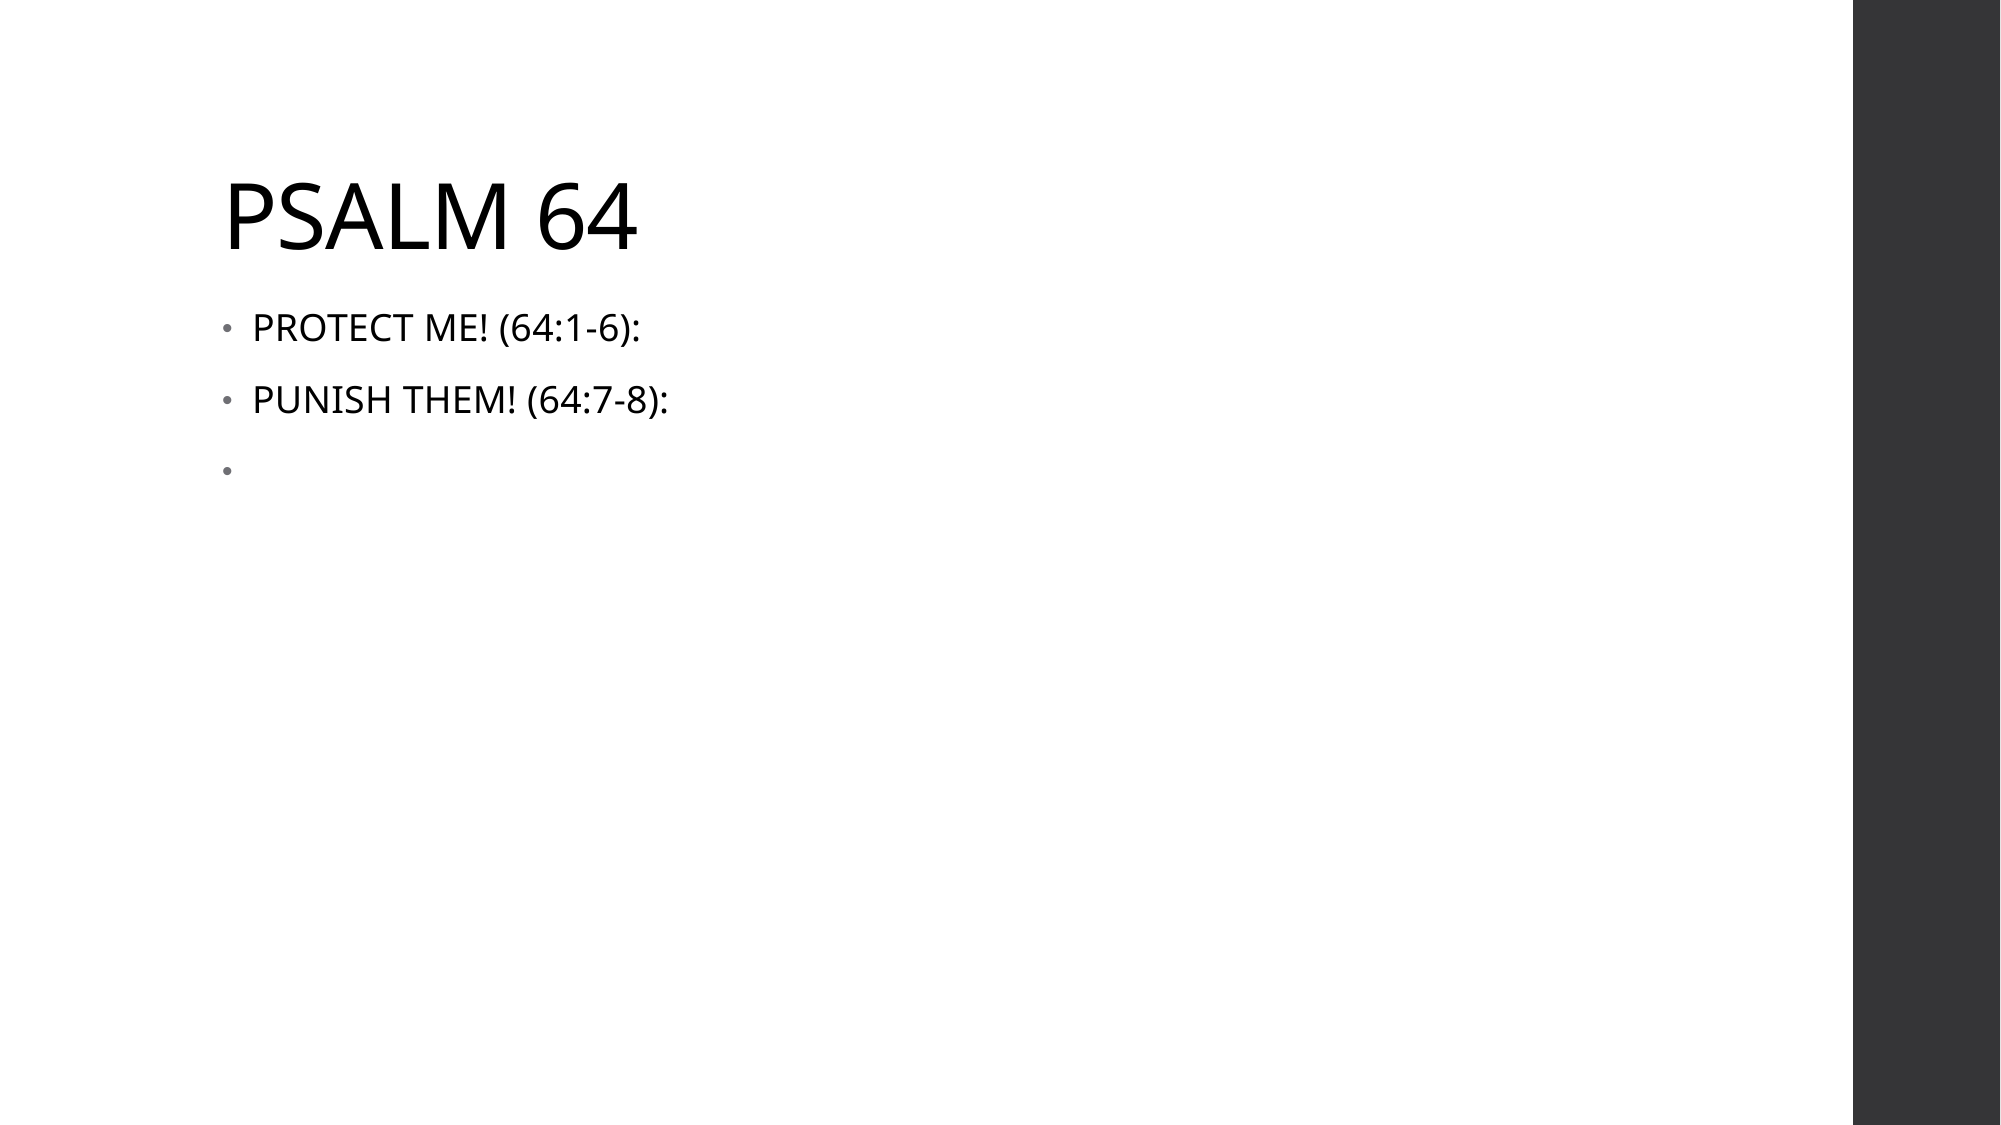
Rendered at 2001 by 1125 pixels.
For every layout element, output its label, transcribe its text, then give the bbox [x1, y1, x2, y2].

list PROTECT ME! (64:1-6): PUNISH THEM! (64:7-8): [206, 299, 1617, 1014]
title PSALM 64 [206, 60, 1797, 278]
